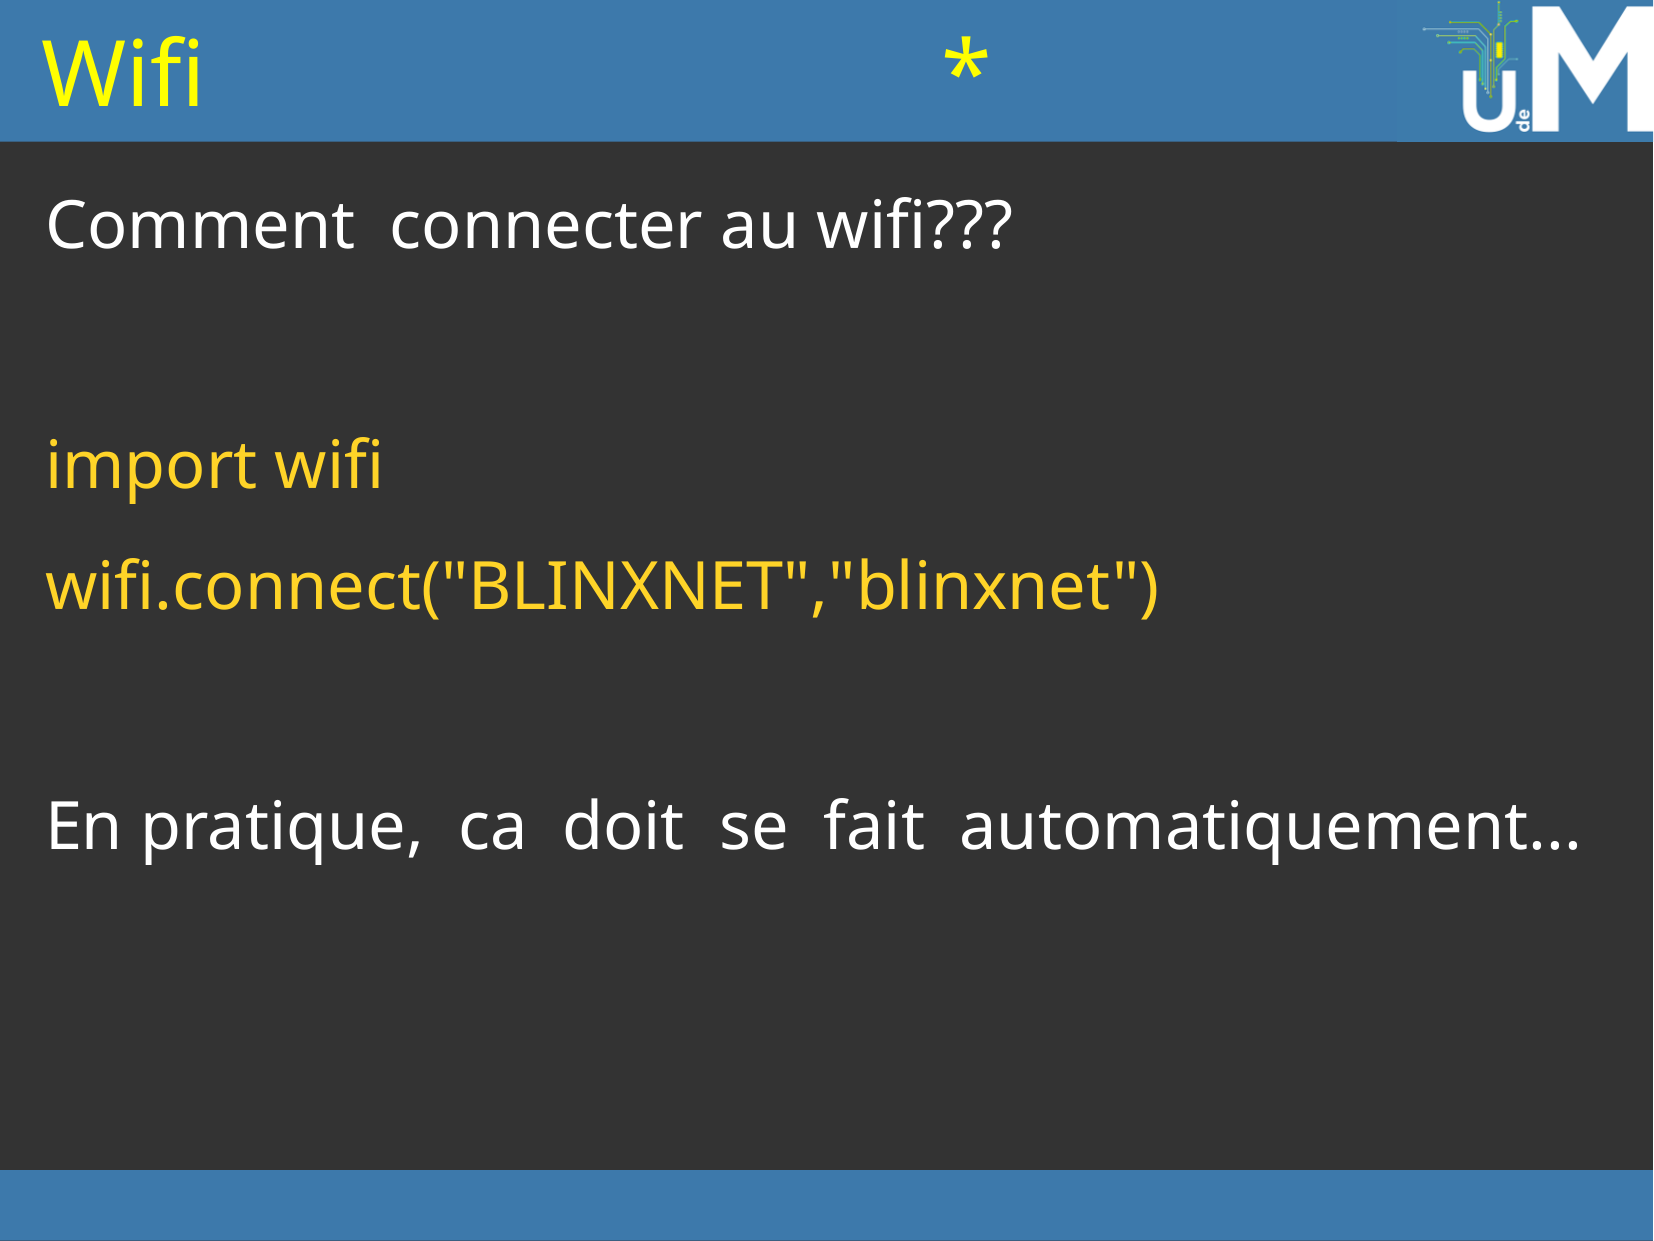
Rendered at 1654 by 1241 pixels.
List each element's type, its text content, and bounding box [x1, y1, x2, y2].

picture [1397, 0, 1654, 142]
title Wifi * [41, 11, 1411, 130]
list Comment connecter au wifi??? import wifi wifi.connect("BLINXNET","blinxnet") En pratique, ca doit se fait automatiquement... [45, 177, 1606, 1141]
